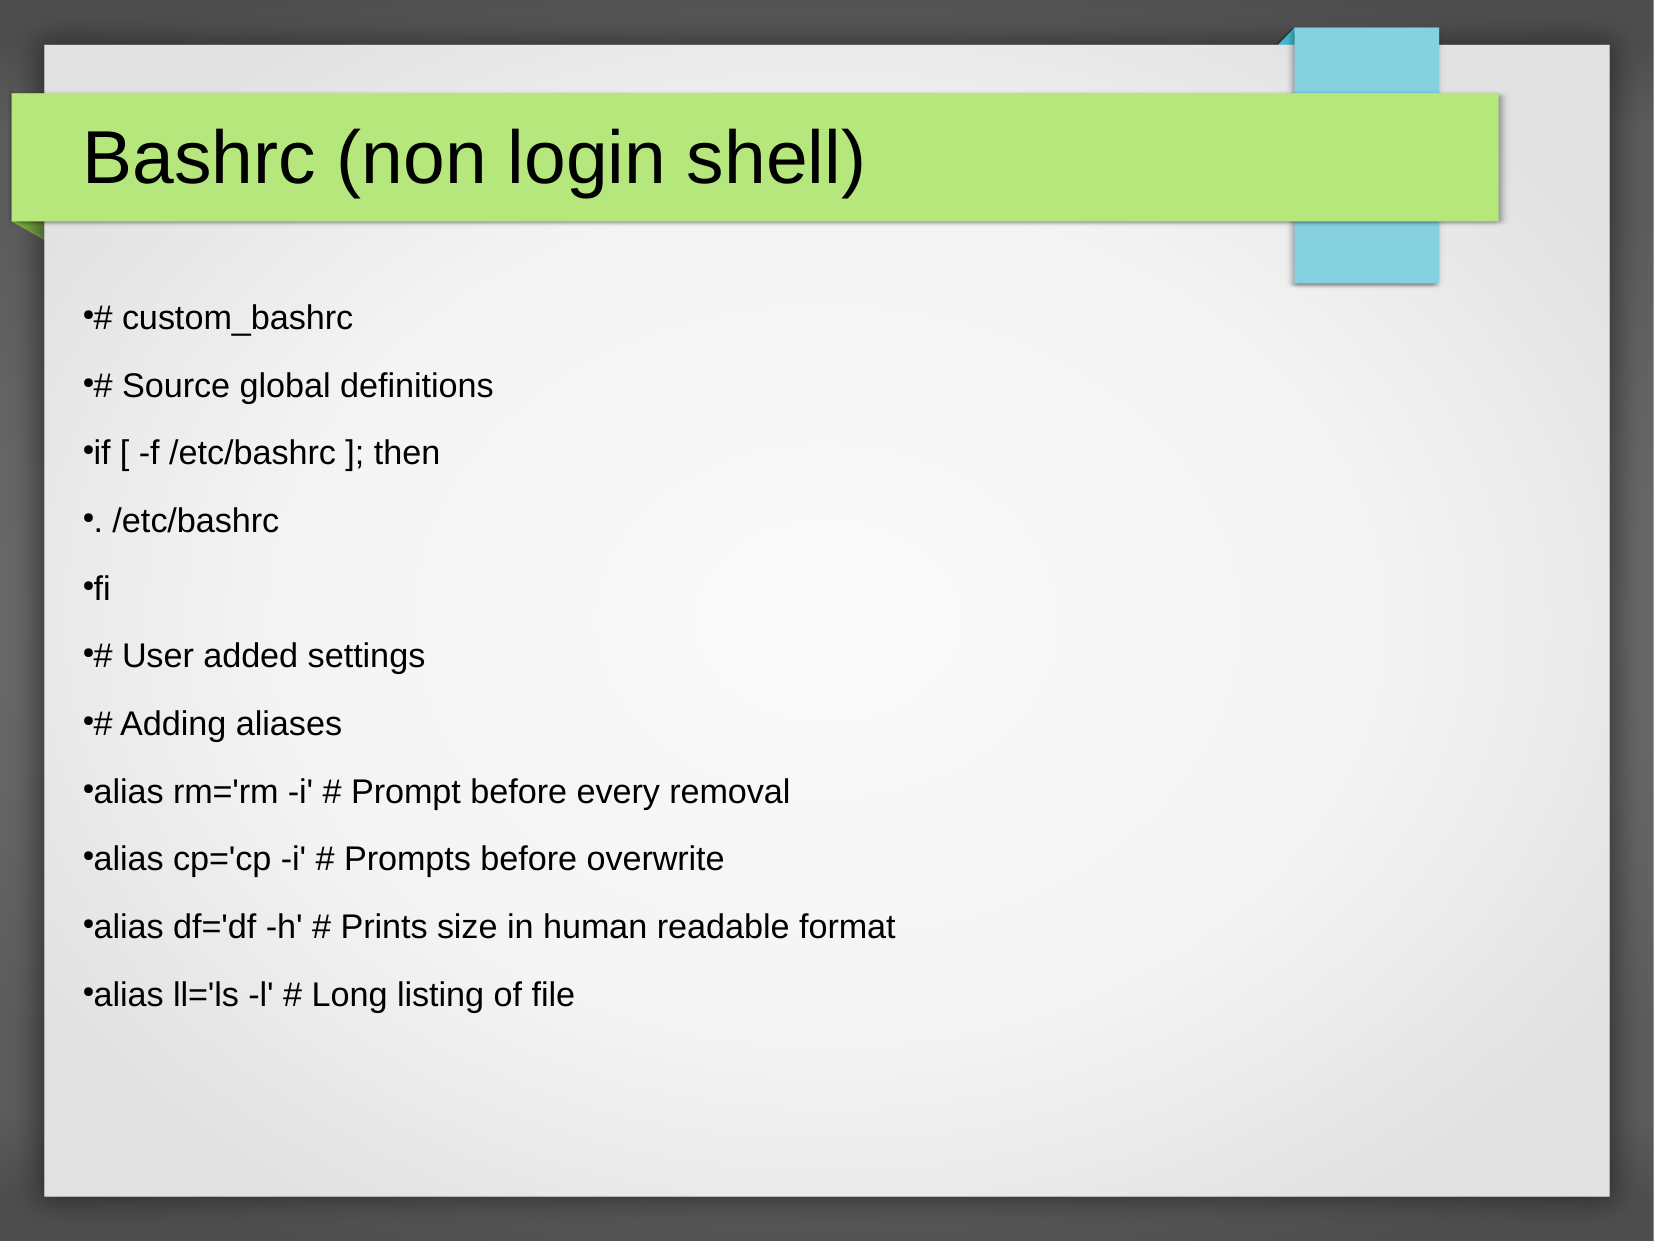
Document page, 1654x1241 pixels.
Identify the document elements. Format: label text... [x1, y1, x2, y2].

title Bashrc (non login shell) [82, 94, 1264, 213]
list # custom_bashrc # Source global definitions if [ -f /etc/bashrc ]; then . /etc/bashrc fi # User added settings # Adding aliases alias rm='rm -i' # Prompt before every removal alias cp='cp -i' # Prompts before overwrite alias df='df -h' # Prints size in human readable format alias ll='ls -l' # Long listing of file [82, 295, 1571, 1015]
picture [0, 0, 1654, 1241]
